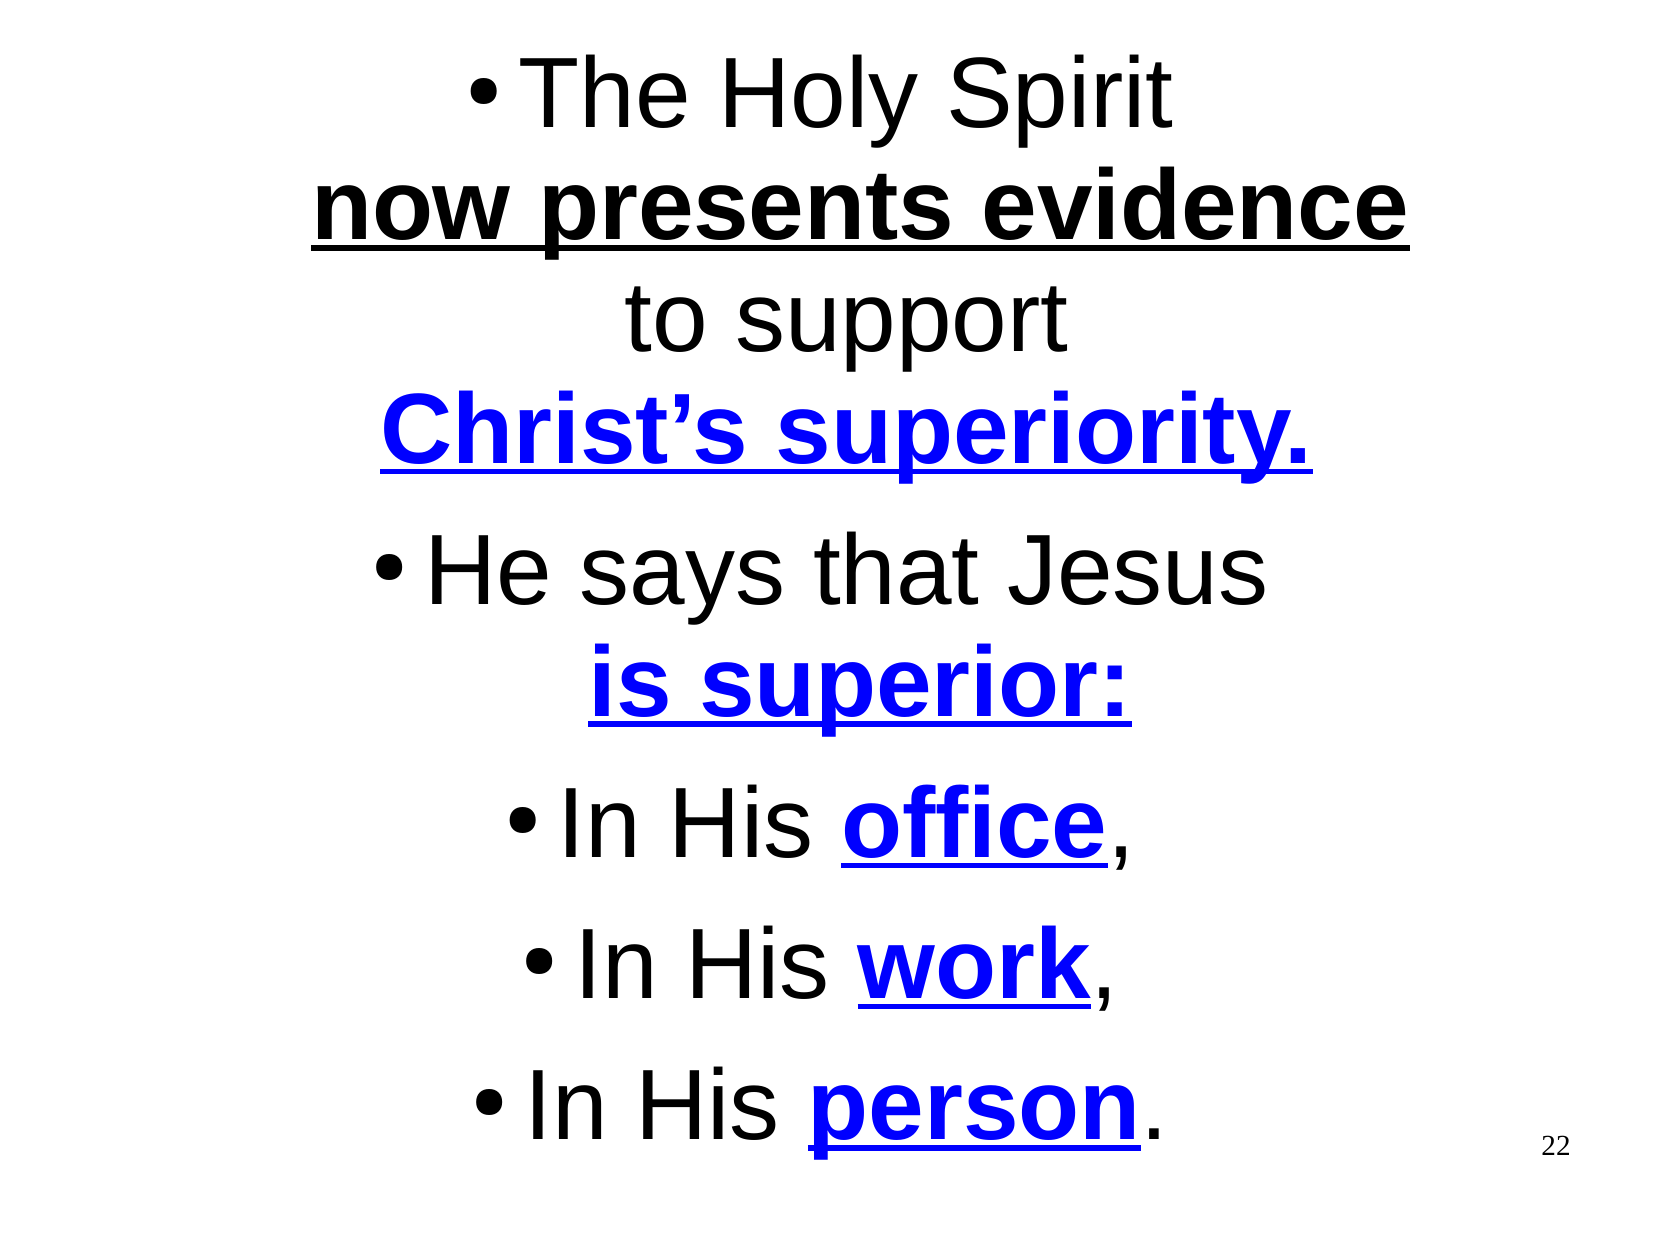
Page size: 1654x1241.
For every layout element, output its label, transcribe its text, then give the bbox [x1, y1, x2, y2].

list The Holy Spirit now presents evidence to support Christ’s superiority. He says that Jesus is superior: In His office, In His work, In His person. [37, 37, 1613, 1238]
